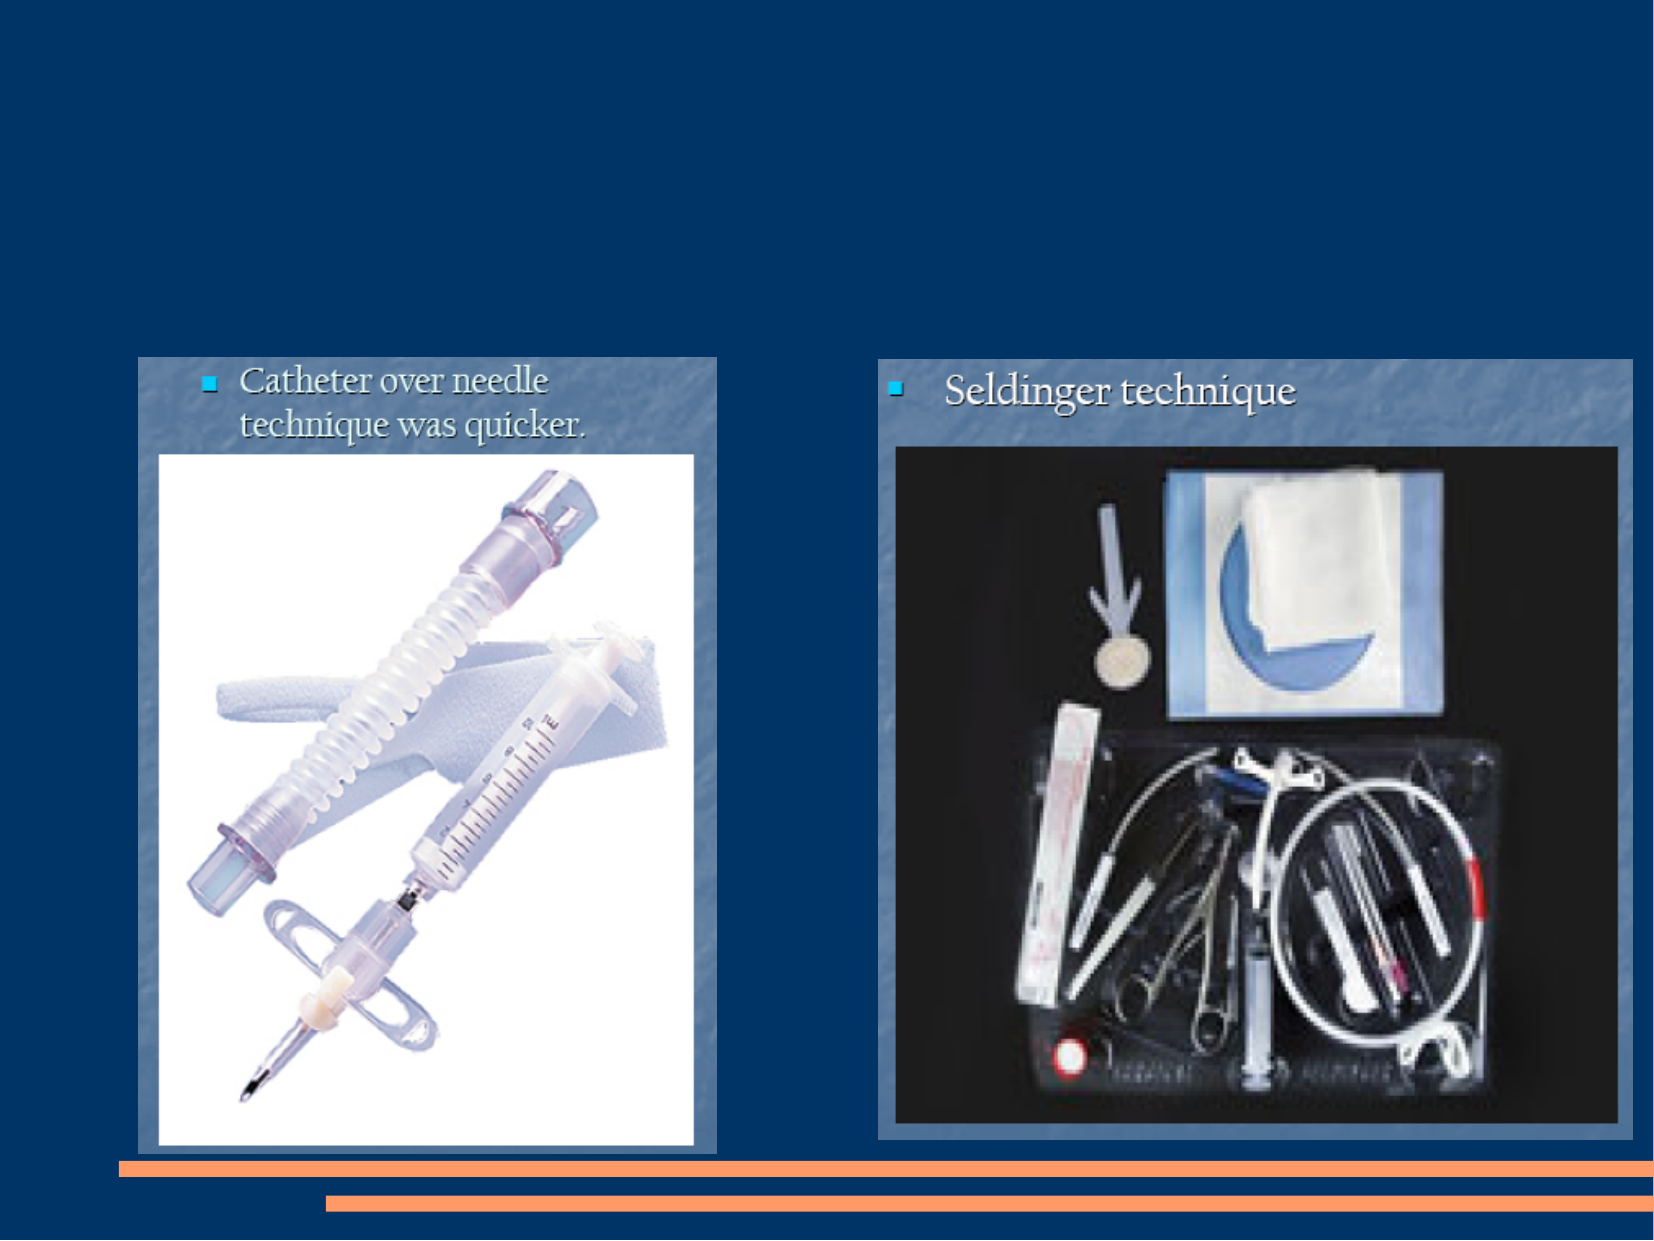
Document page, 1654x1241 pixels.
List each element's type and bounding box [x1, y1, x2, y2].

picture [138, 357, 717, 1154]
picture [878, 359, 1633, 1140]
